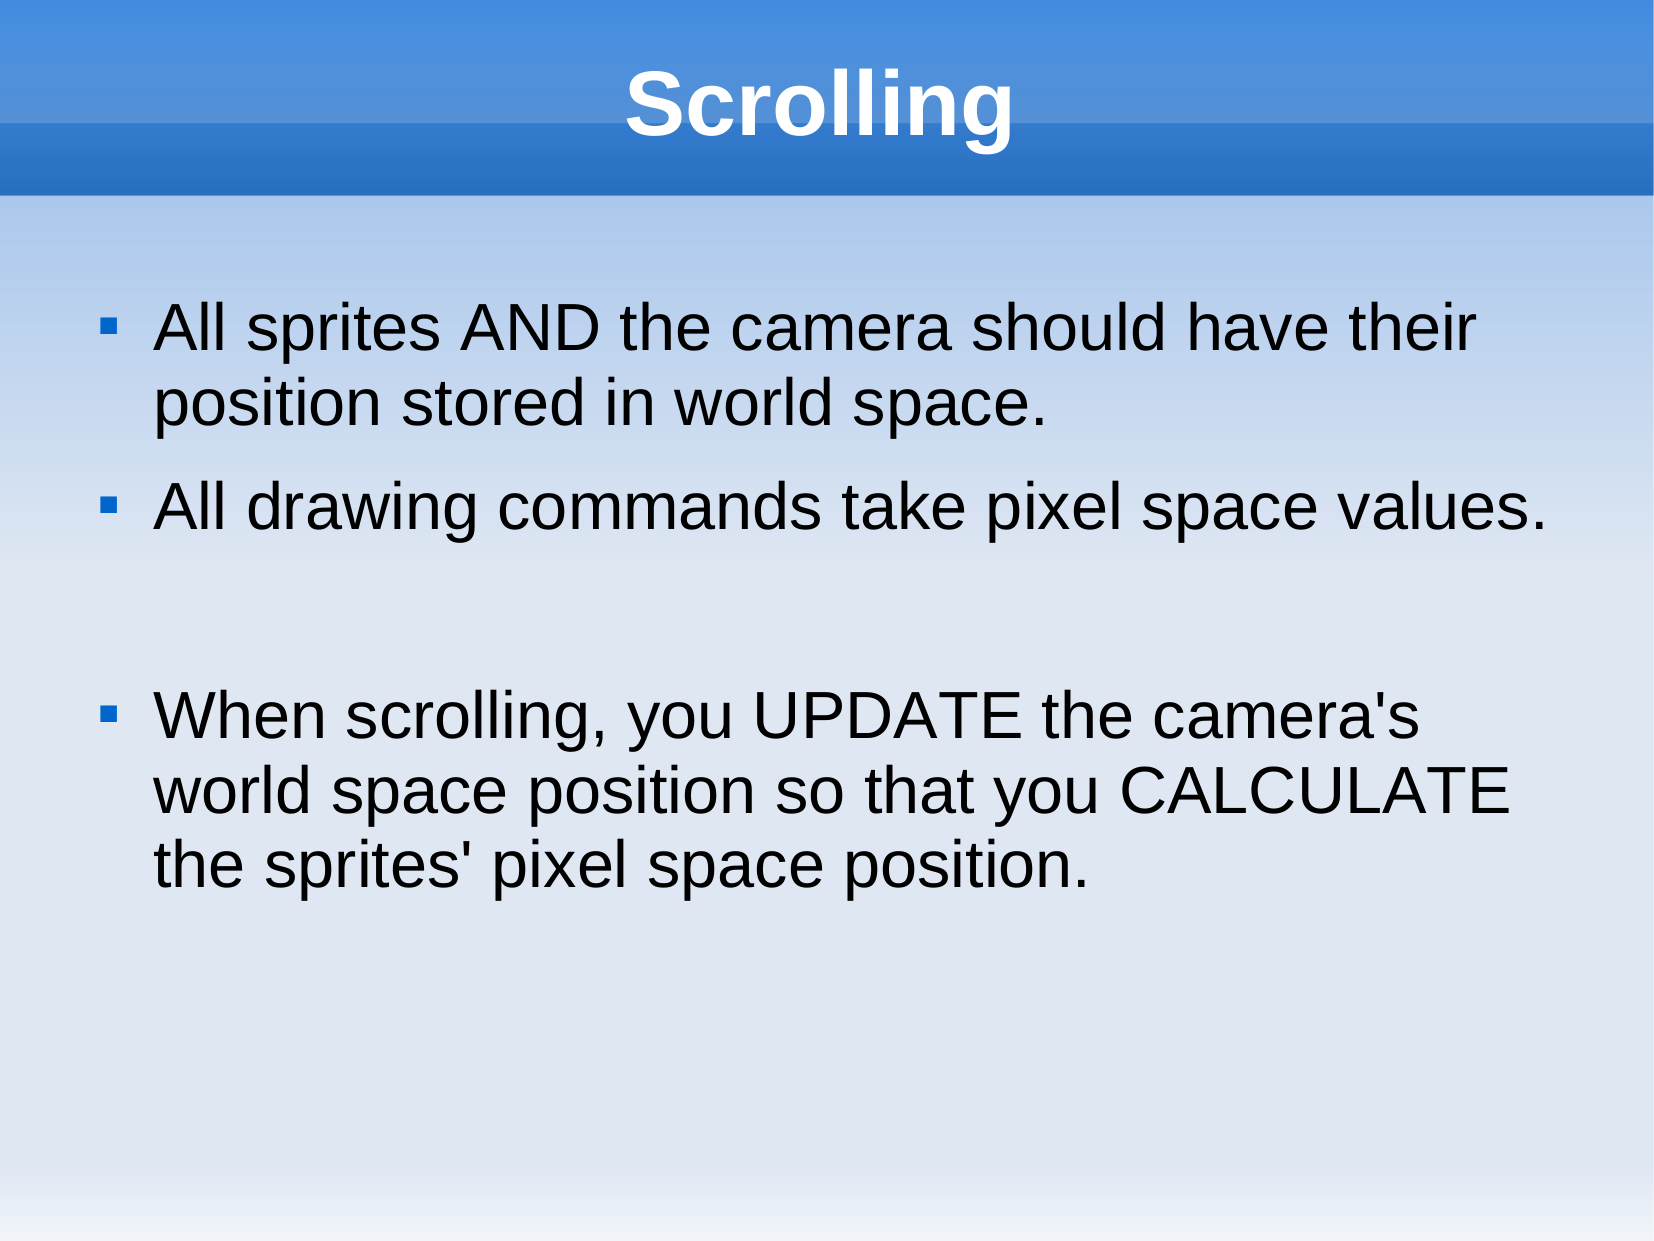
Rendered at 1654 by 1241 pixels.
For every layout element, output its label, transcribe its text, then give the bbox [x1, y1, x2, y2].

picture [0, 0, 1654, 1241]
list All sprites AND the camera should have their position stored in world space. All drawing commands take pixel space values. When scrolling, you UPDATE the camera's world space position so that you CALCULATE the sprites' pixel space position. [82, 290, 1571, 1109]
title Scrolling [76, 0, 1565, 208]
